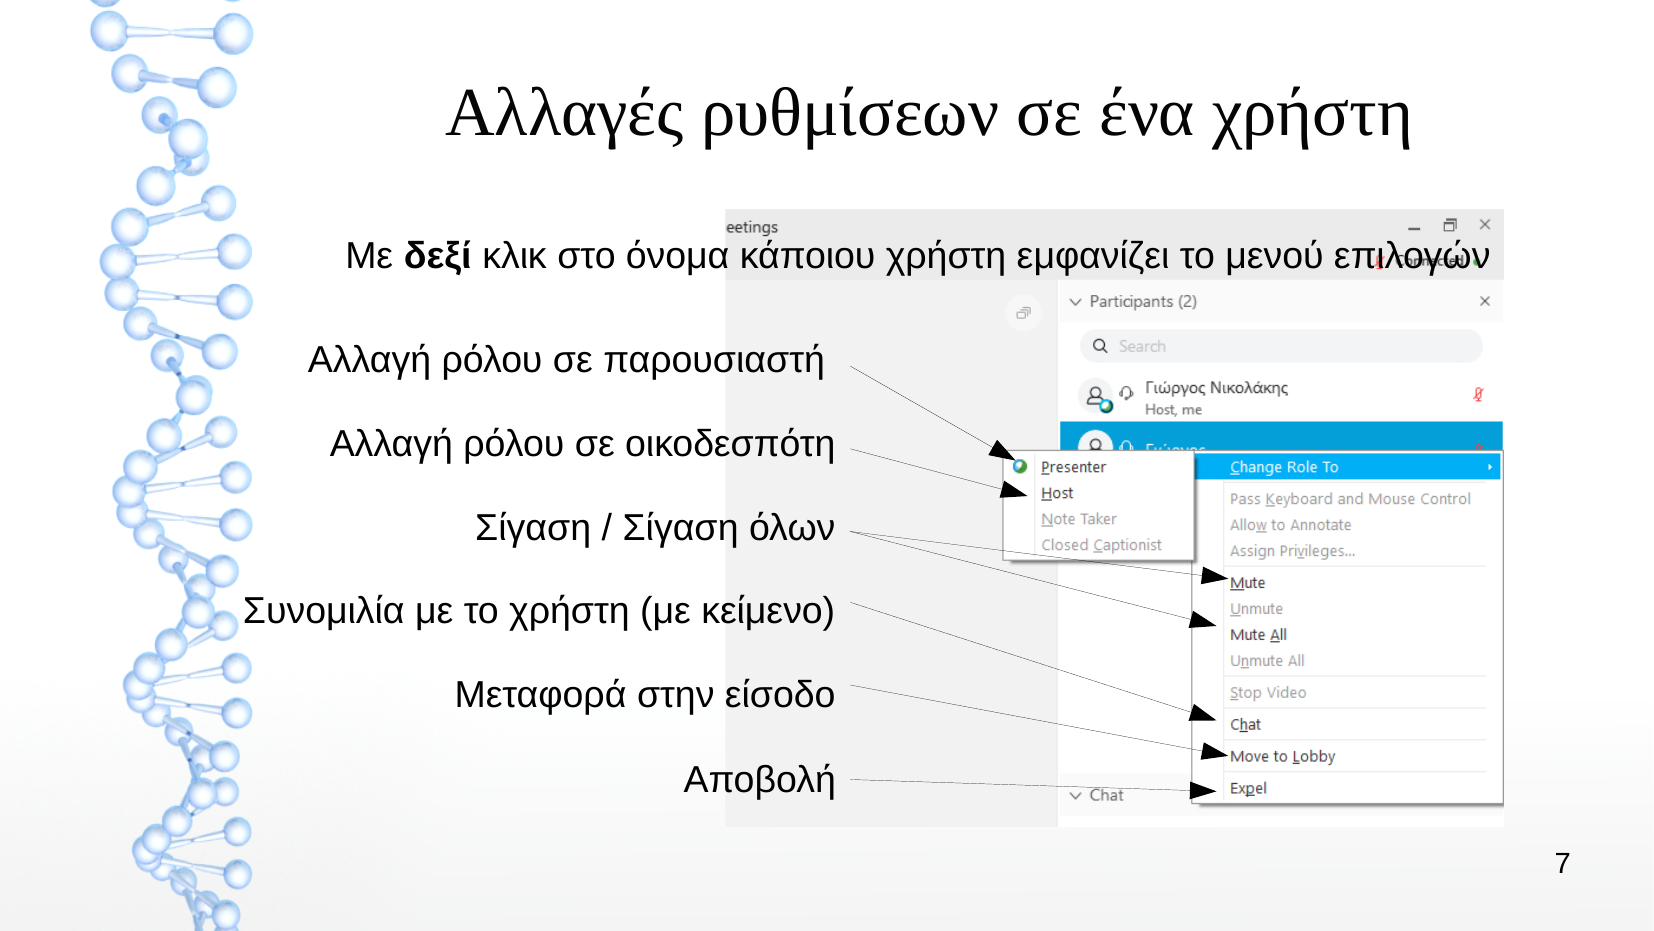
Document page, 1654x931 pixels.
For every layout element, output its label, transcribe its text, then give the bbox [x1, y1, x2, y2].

picture [0, 0, 1654, 931]
text_box Με δεξί κλικ στο όνομα κάποιου χρήστη εμφανίζει το μενού επιλογών [330, 227, 1506, 284]
title Αλλαγές ρυθμίσεων σε ένα χρήστη [265, 35, 1595, 189]
text_box Αλλαγή ρόλου σε παρουσιαστή Αλλαγή ρόλου σε οικοδεσπότη Σίγαση / Σίγαση όλων Συνομιλία με το χρήστη (με κείμενο) Μεταφορά στην είσοδο Αποβολή [153, 330, 851, 844]
